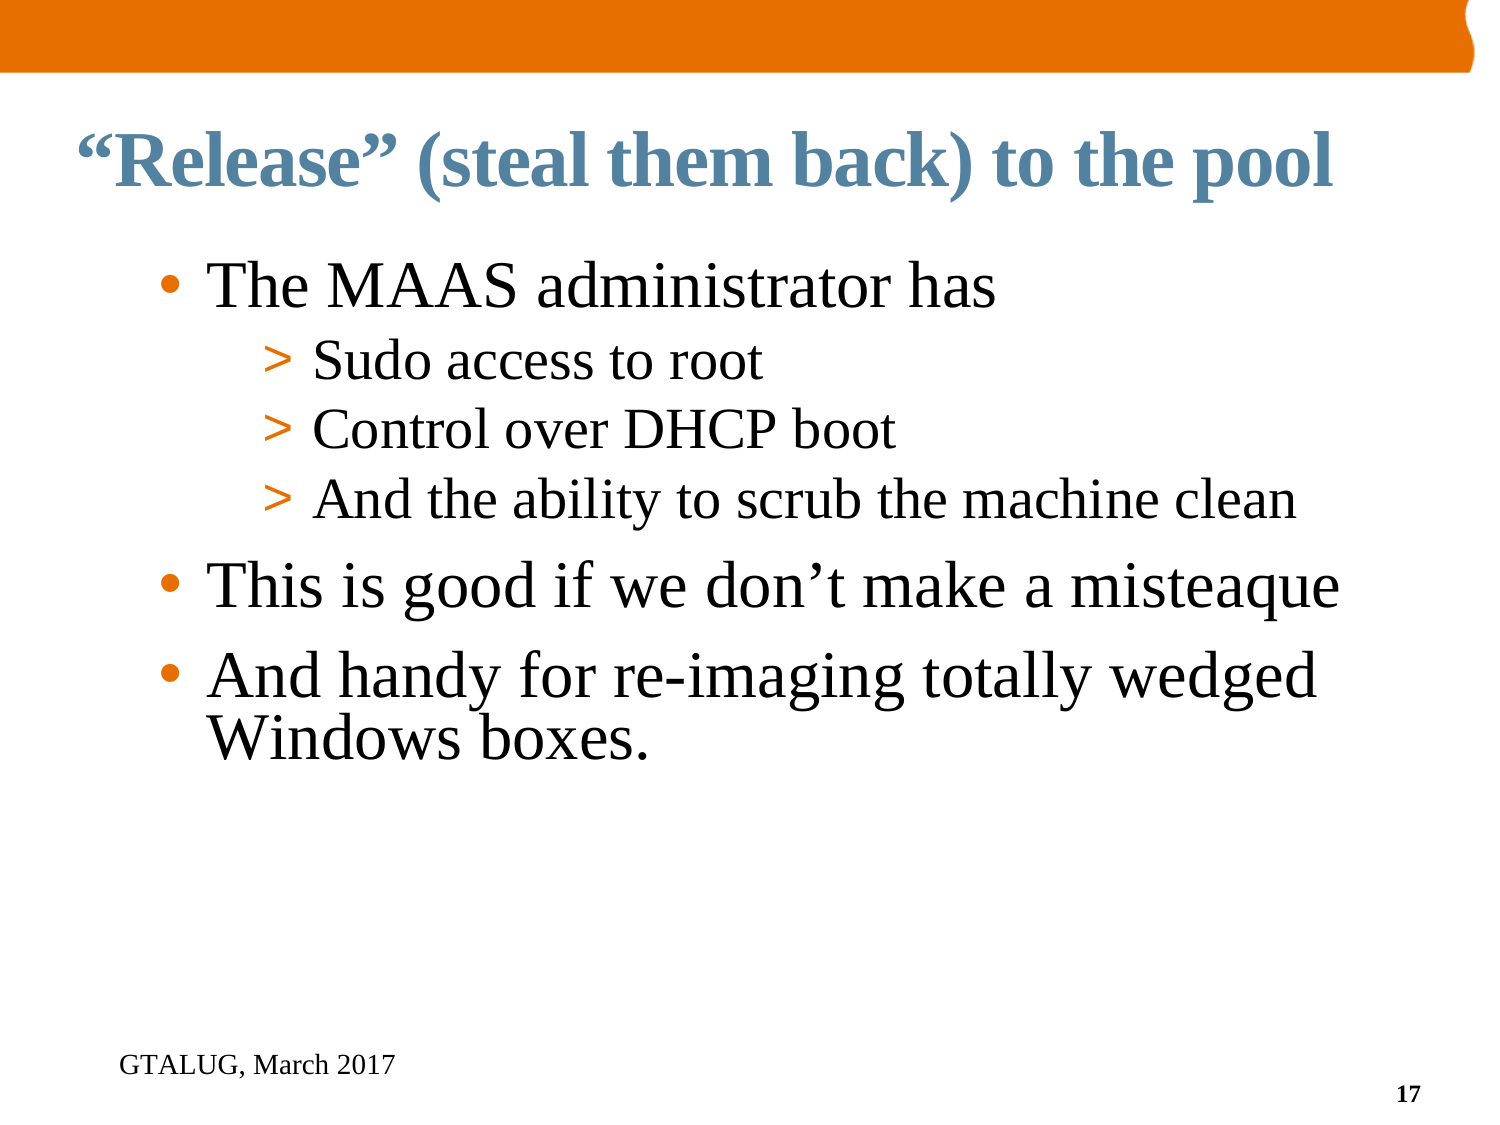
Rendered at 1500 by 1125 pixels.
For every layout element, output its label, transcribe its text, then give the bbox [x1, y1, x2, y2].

list The MAAS administrator has Sudo access to root Control over DHCP boot And the ability to scrub the machine clean This is good if we don’t make a misteaque And handy for re-imaging totally wedged Windows boxes. [64, 257, 1402, 1017]
picture [0, 0, 1500, 75]
title “Release” (steal them back) to the pool [75, 122, 1438, 228]
